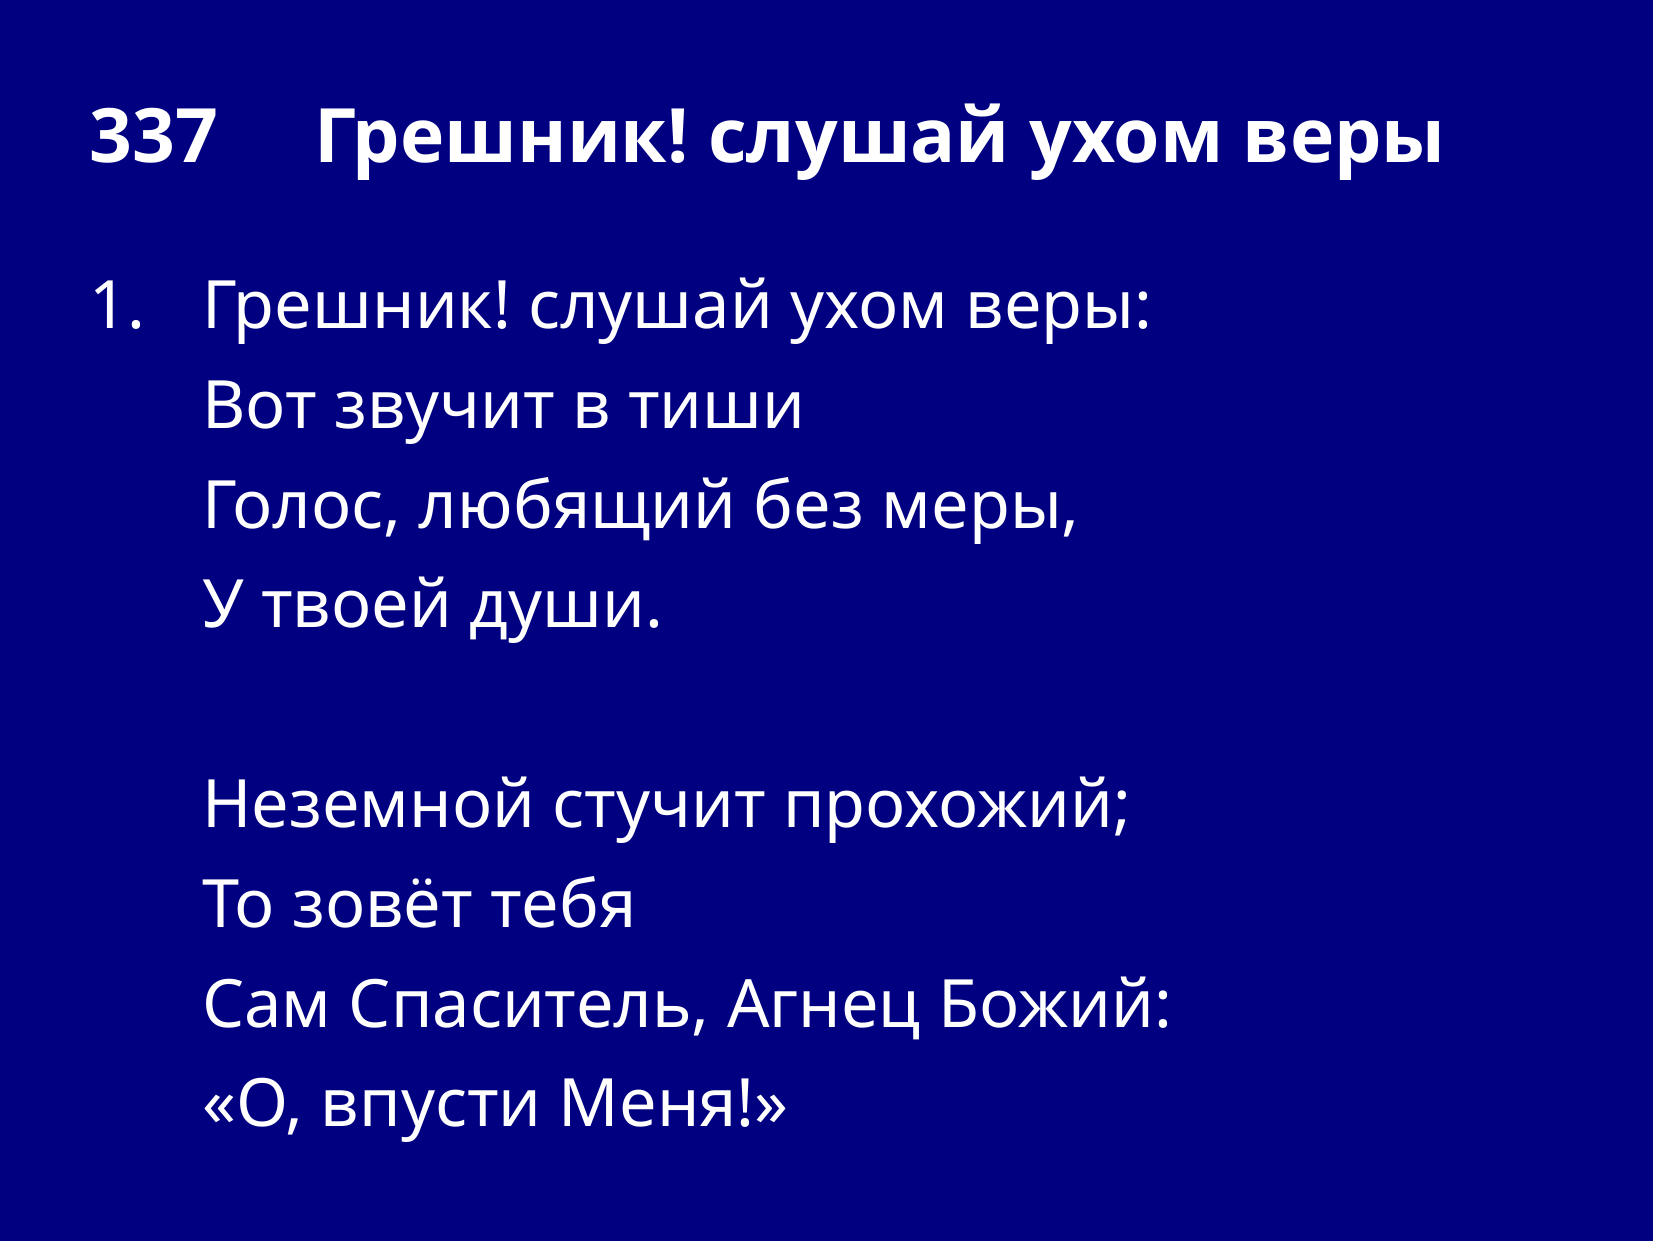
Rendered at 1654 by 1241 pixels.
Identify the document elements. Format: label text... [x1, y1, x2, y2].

text_box 337 Грешник! слушай ухом веры [75, 75, 1653, 188]
text_box 1. Грешник! слушай ухом веры: Вот звучит в тиши Голос, любящий без меры, У твоей души. Неземной стучит прохожий; То зовёт тебя Сам Спаситель, Агнец Божий: «О, впусти Меня!» [75, 188, 1576, 1163]
